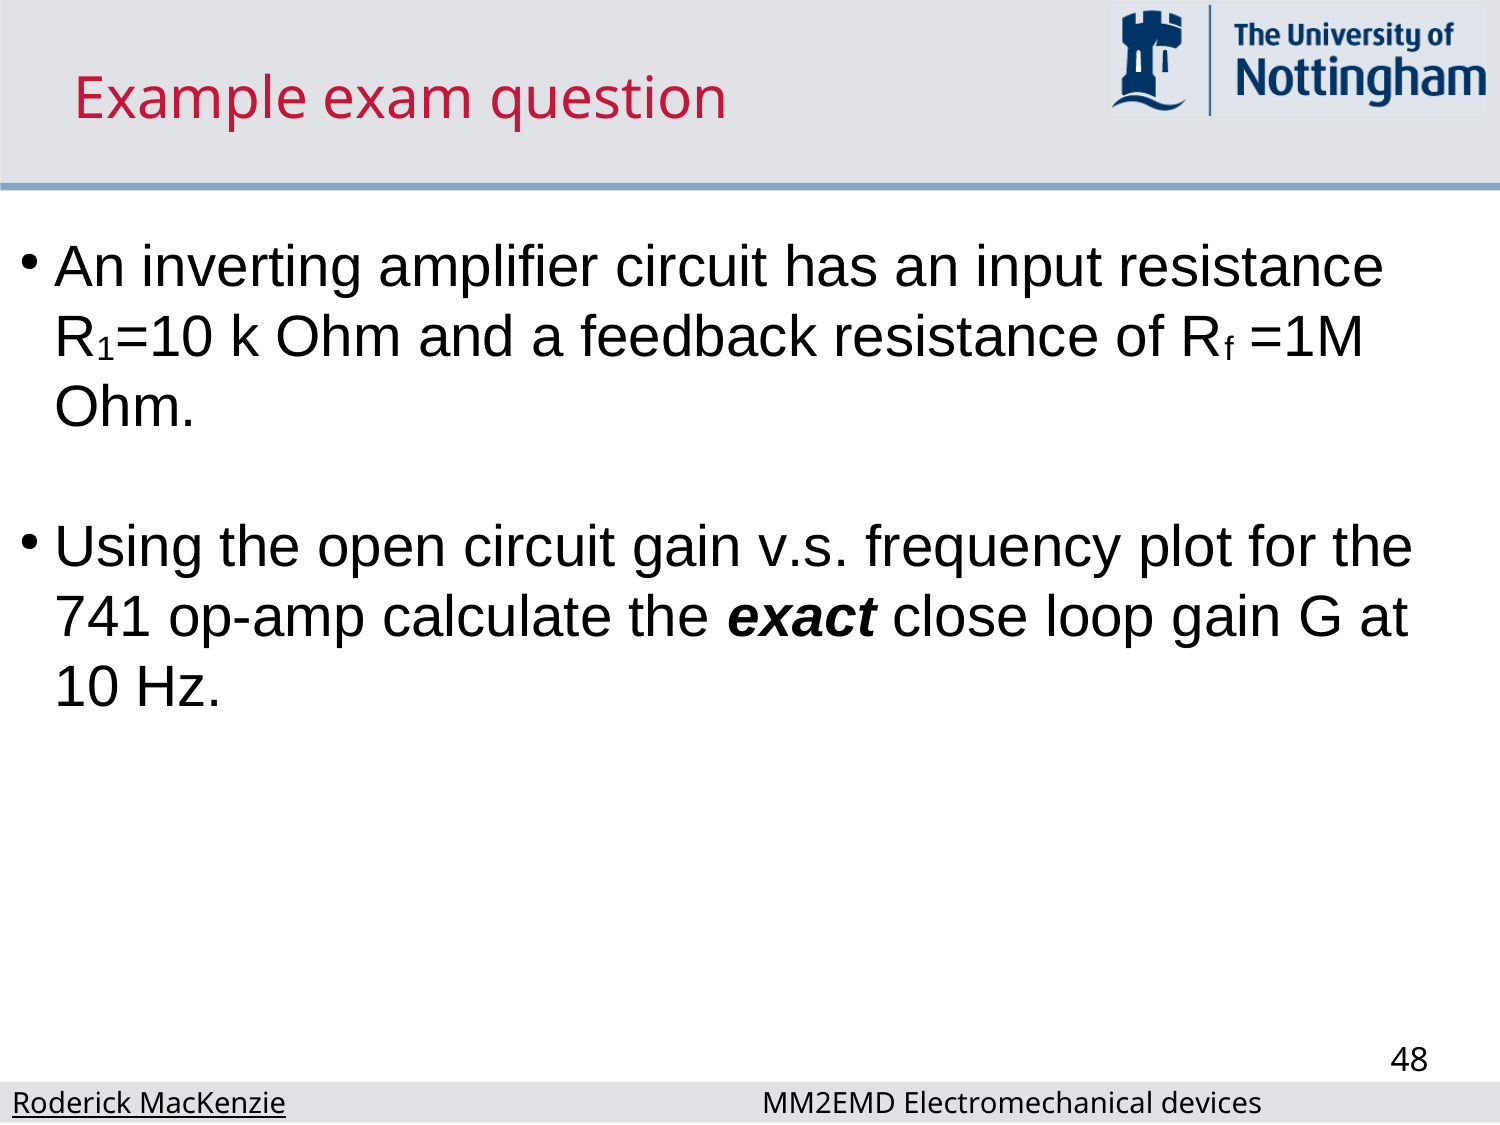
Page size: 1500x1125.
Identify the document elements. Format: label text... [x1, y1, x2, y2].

title Example exam question [59, 20, 942, 172]
text_box <number> [1375, 1030, 1500, 1101]
picture [1111, 4, 1487, 116]
text_box An inverting amplifier circuit has an input resistance R1=10 k Ohm and a feedback resistance of Rf =1M Ohm. Using the open circuit gain v.s. frequency plot for the 741 op-amp calculate the exact close loop gain G at 10 Hz. [4, 220, 1446, 936]
